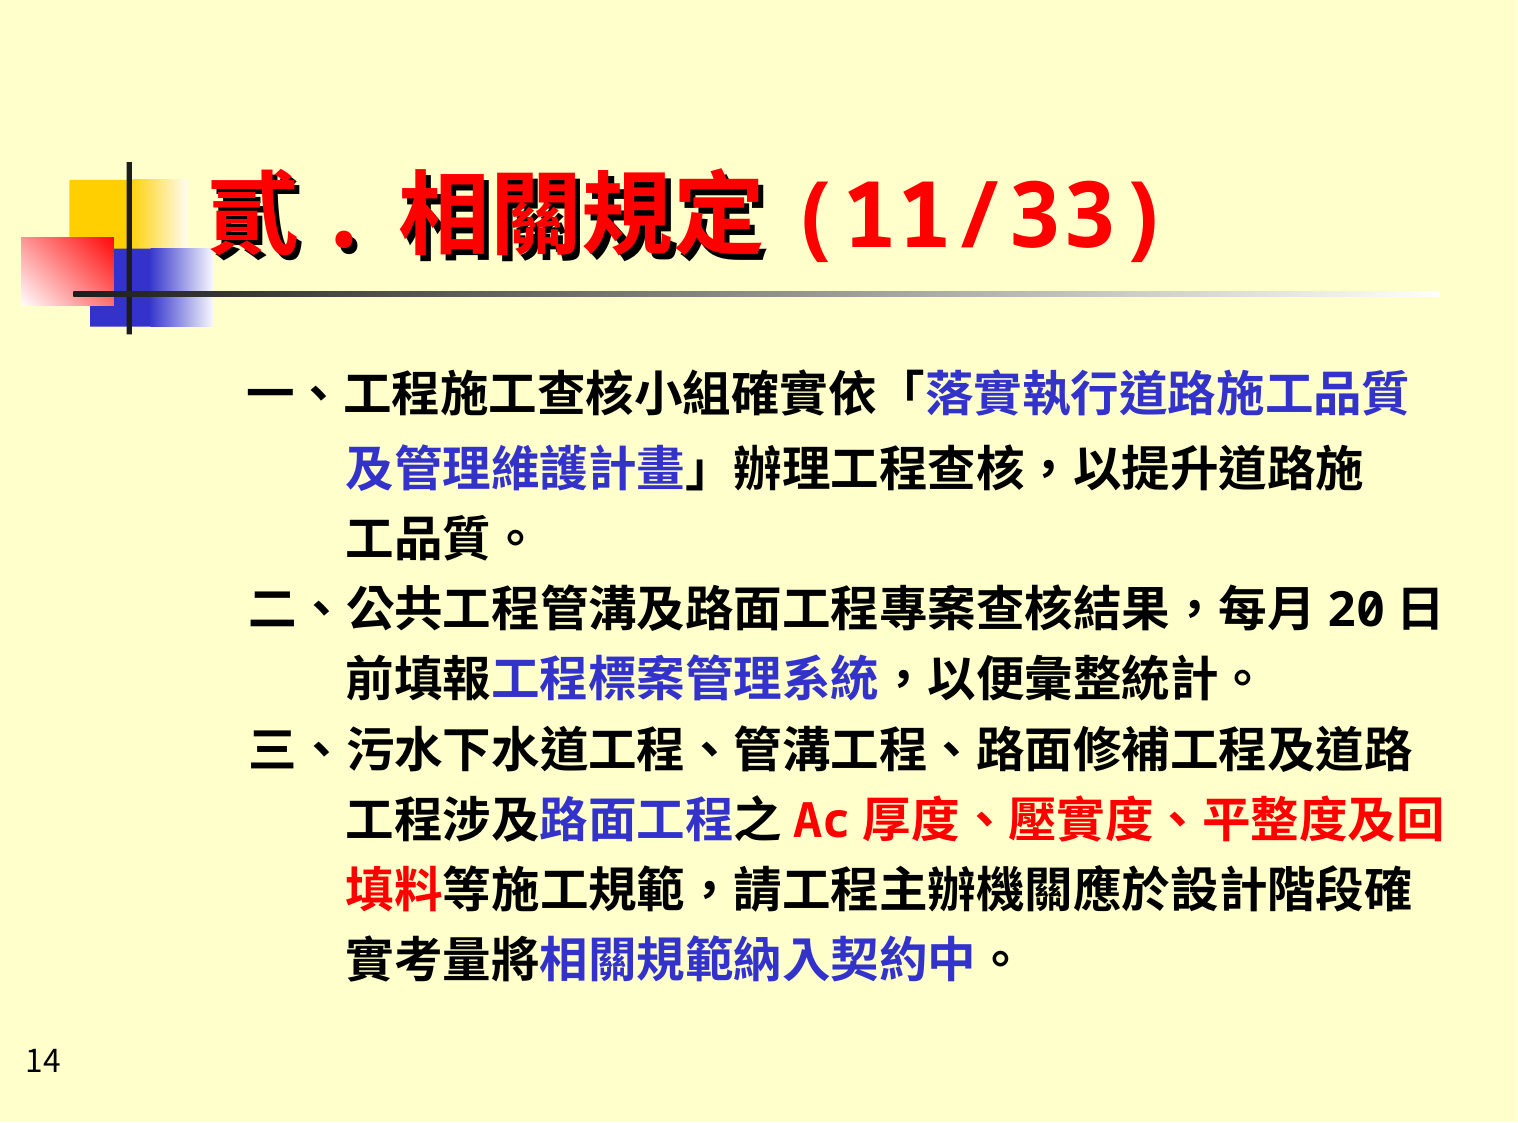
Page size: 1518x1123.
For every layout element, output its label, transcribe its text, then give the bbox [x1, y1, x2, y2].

title 貳.相關規定(11/33) [191, 35, 1485, 275]
list 一、工程施工查核小組確實依「落實執行道路施工品質 及管理維護計畫」辦理工程查核，以提升道路施 工品質。 二、公共工程管溝及路面工程專案查核結果，每月20日 前填報工程標案管理系統，以便彙整統計。 三、污水下水道工程、管溝工程、路面修補工程及道路 工程涉及路面工程之Ac厚度、壓實度、平整度及回 填料等施工規範，請工程主辦機關應於設計階段確 實考量將相關規範納入契約中。 [196, 330, 1487, 1004]
text_box <編號> [0, 1032, 78, 1096]
